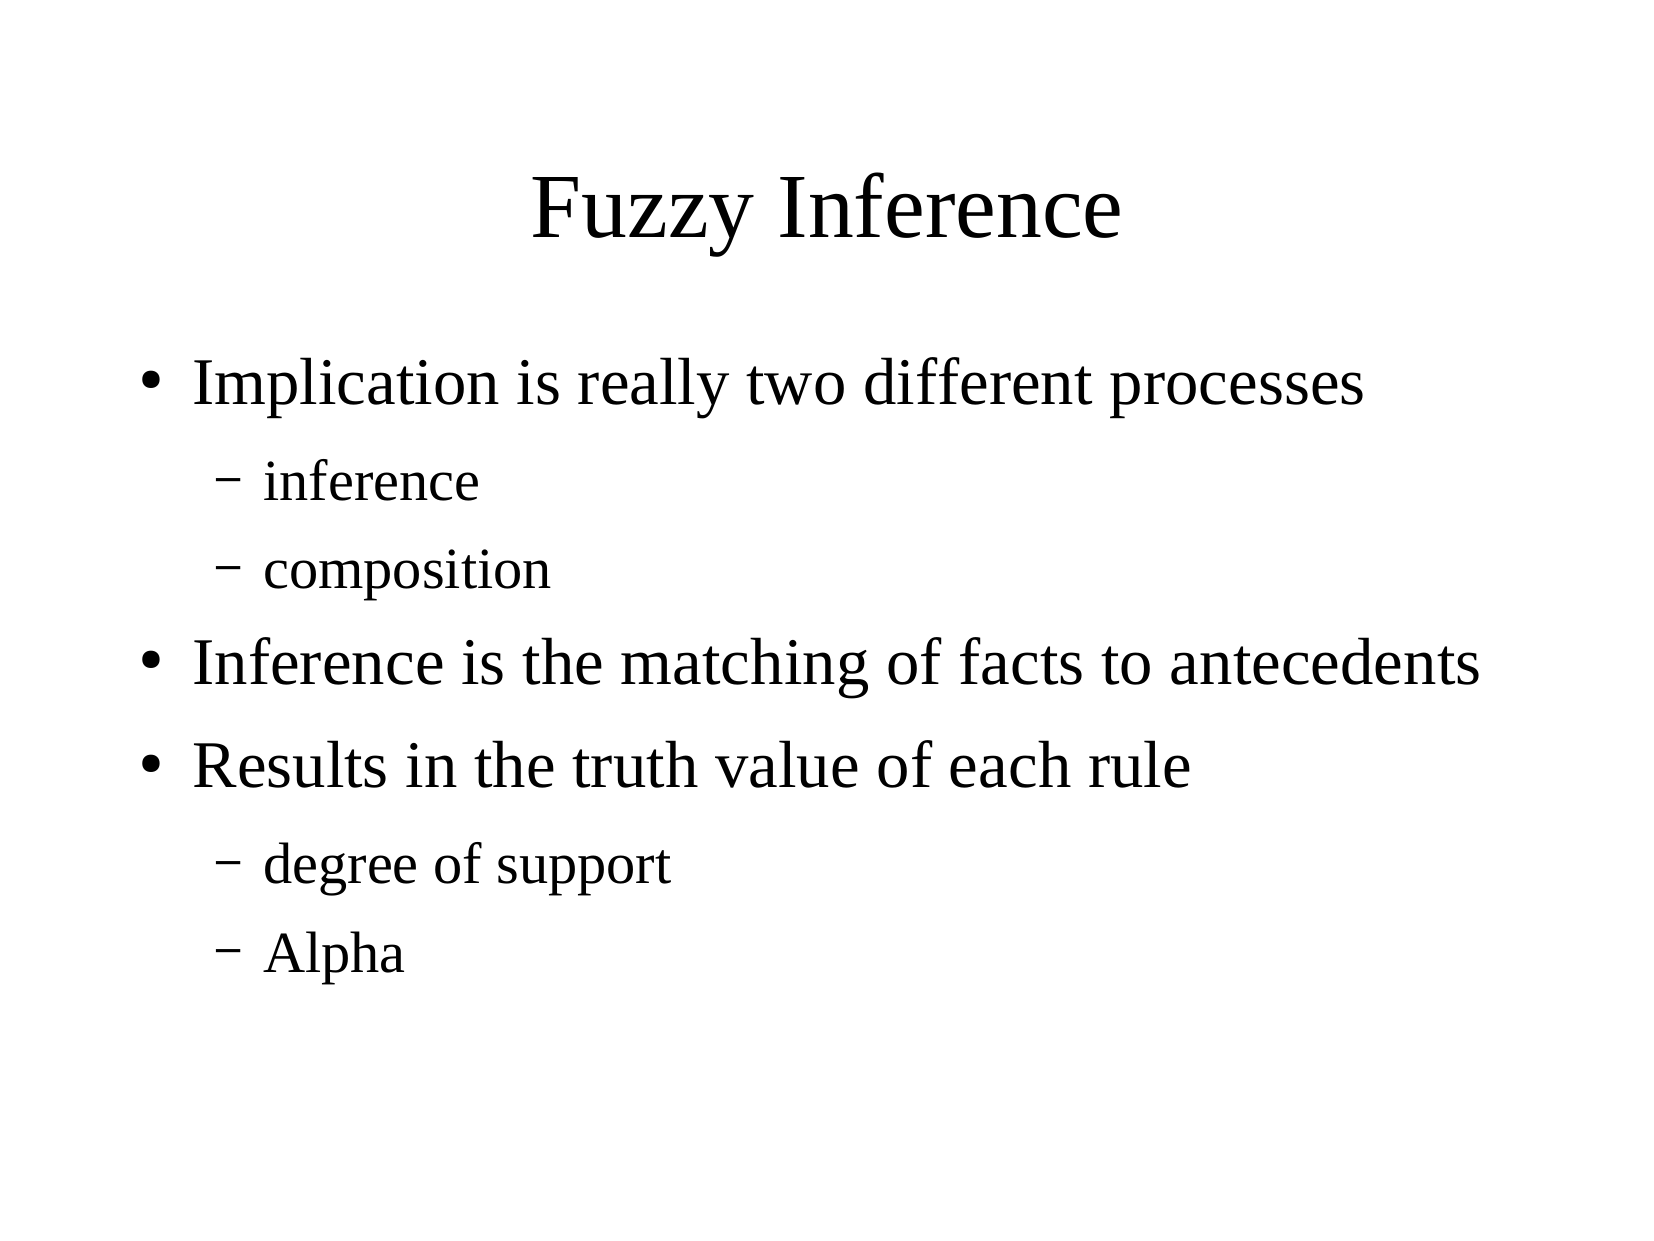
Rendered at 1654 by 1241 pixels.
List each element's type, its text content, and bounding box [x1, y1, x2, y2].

title Fuzzy Inference [121, 102, 1534, 311]
list Implication is really two different processes inference composition Inference is the matching of facts to antecedents Results in the truth value of each rule degree of support Alpha [121, 344, 1534, 1127]
